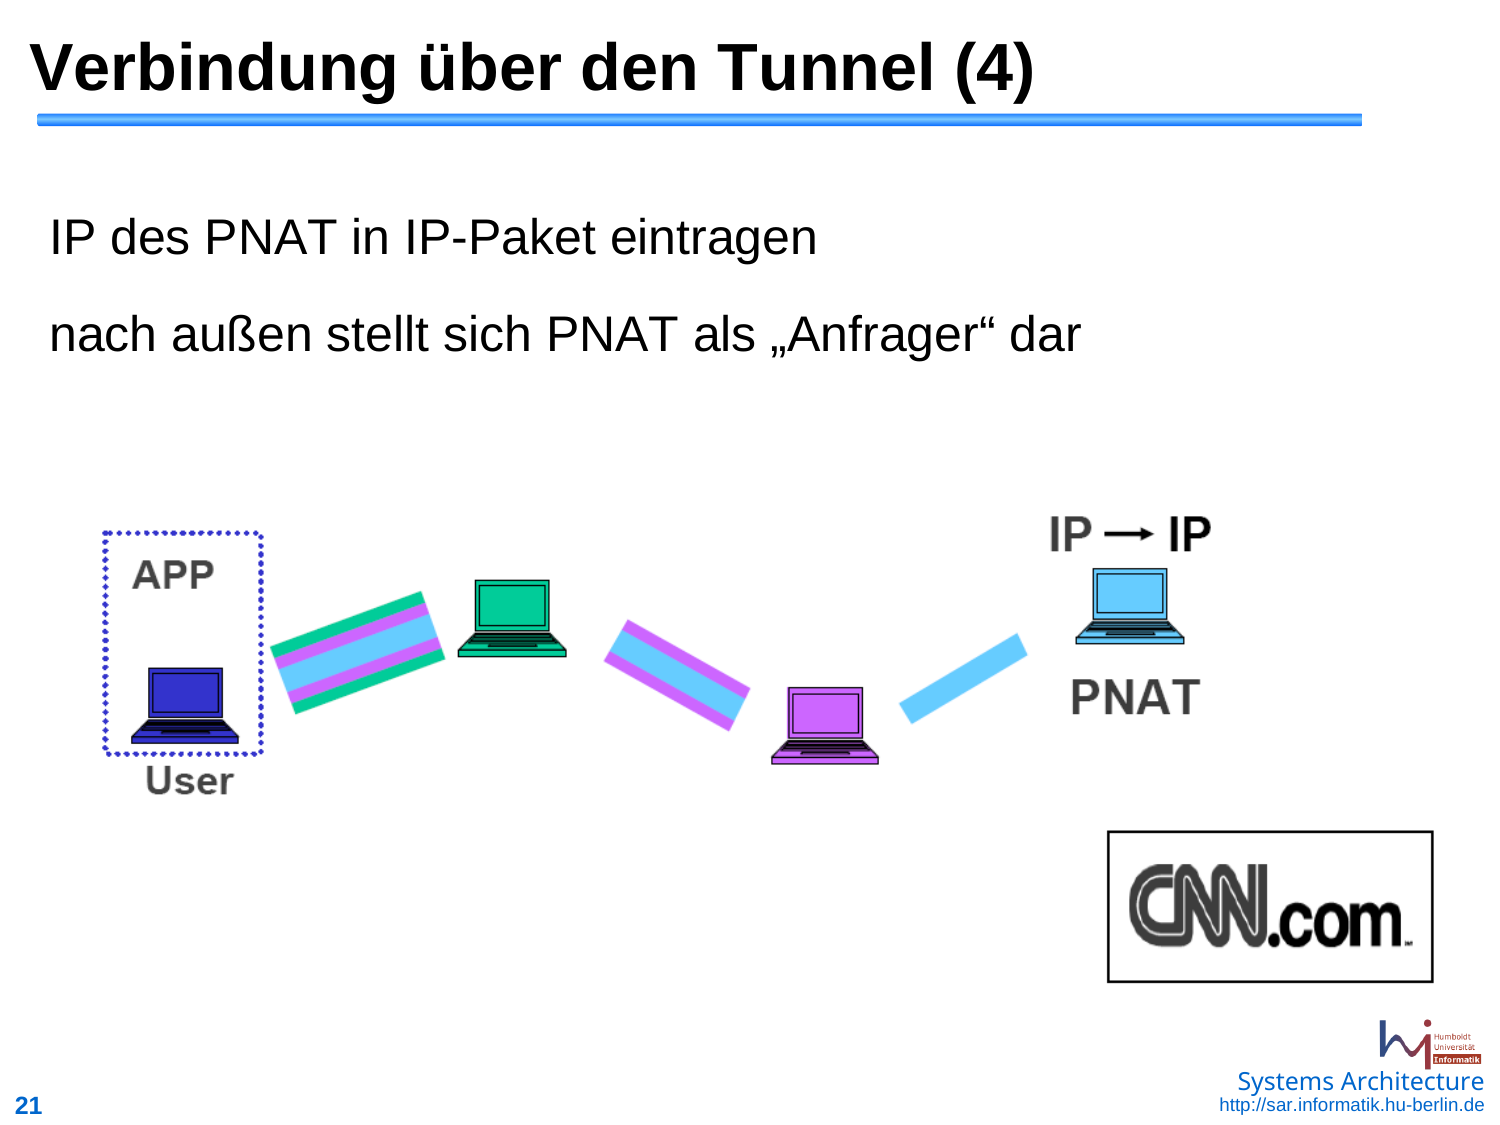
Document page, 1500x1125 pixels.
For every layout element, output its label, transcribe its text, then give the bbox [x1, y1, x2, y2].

picture [88, 501, 1443, 1000]
picture [1376, 1016, 1483, 1071]
title Verbindung über den Tunnel (4) [29, 19, 1500, 115]
list IP des PNAT in IP-Paket eintragen nach außen stellt sich PNAT als „Anfrager“ dar [34, 174, 1452, 342]
